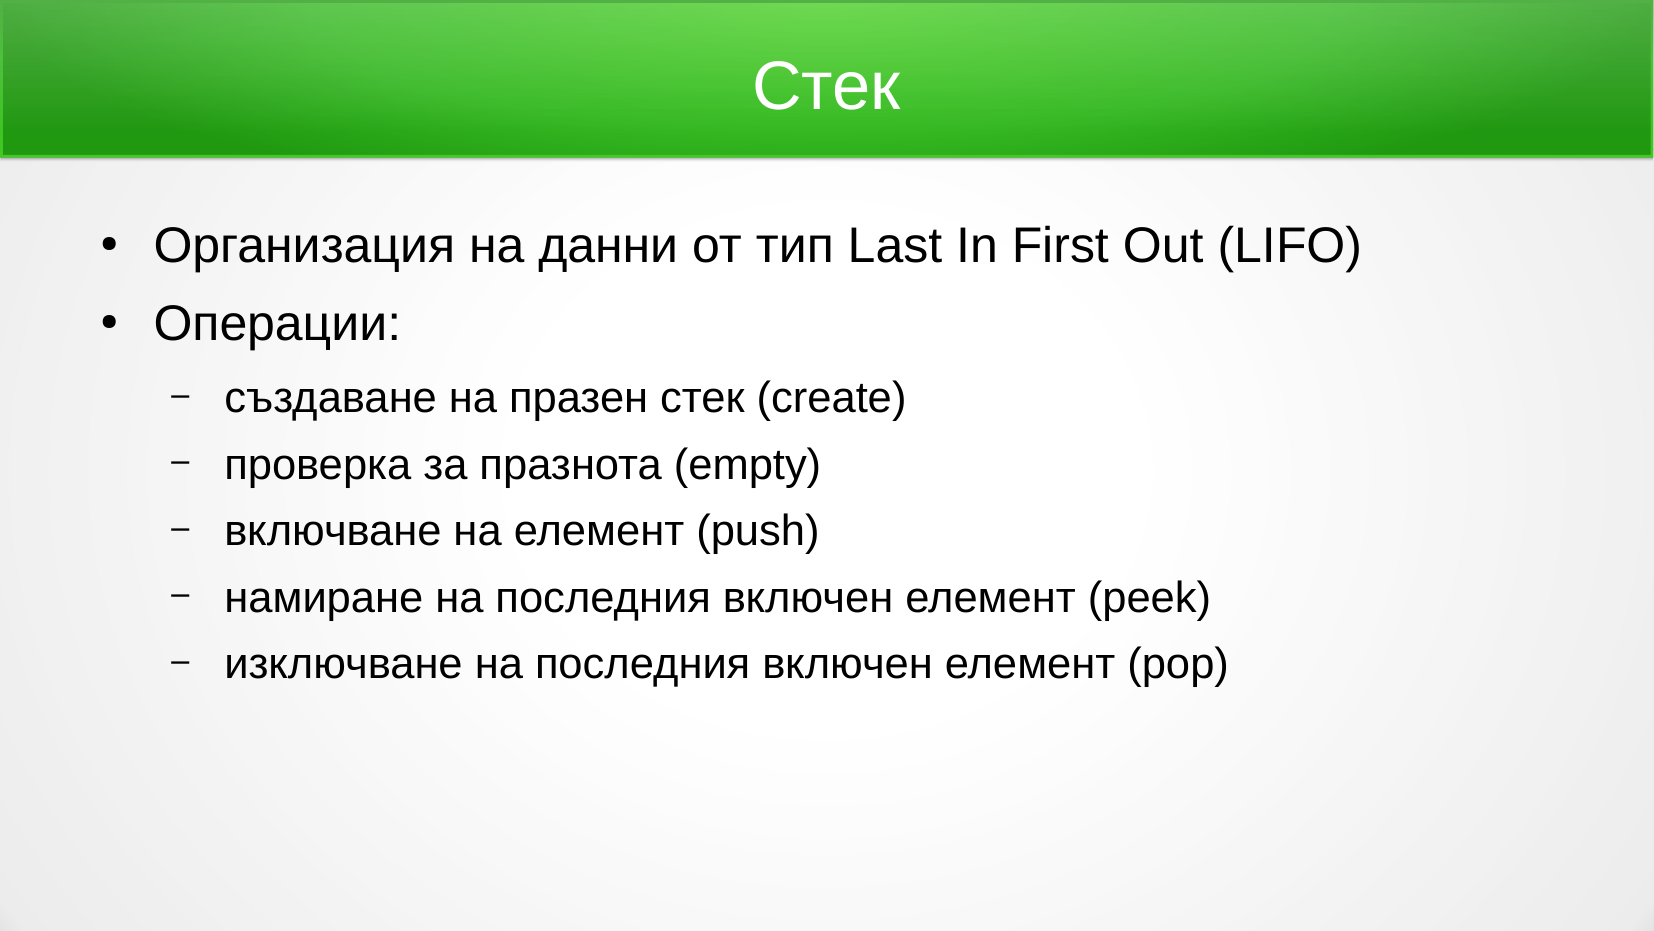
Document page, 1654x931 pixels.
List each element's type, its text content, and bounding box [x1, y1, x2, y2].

title Стек [82, 37, 1571, 135]
list Организация на данни от тип Last In First Out (LIFO) Операции: създаване на празен стек (create) проверка за празнота (empty) включване на елемент (push) намиране на последния включен елемент (peek) изключване на последния включен елемент (pop) [82, 217, 1538, 758]
